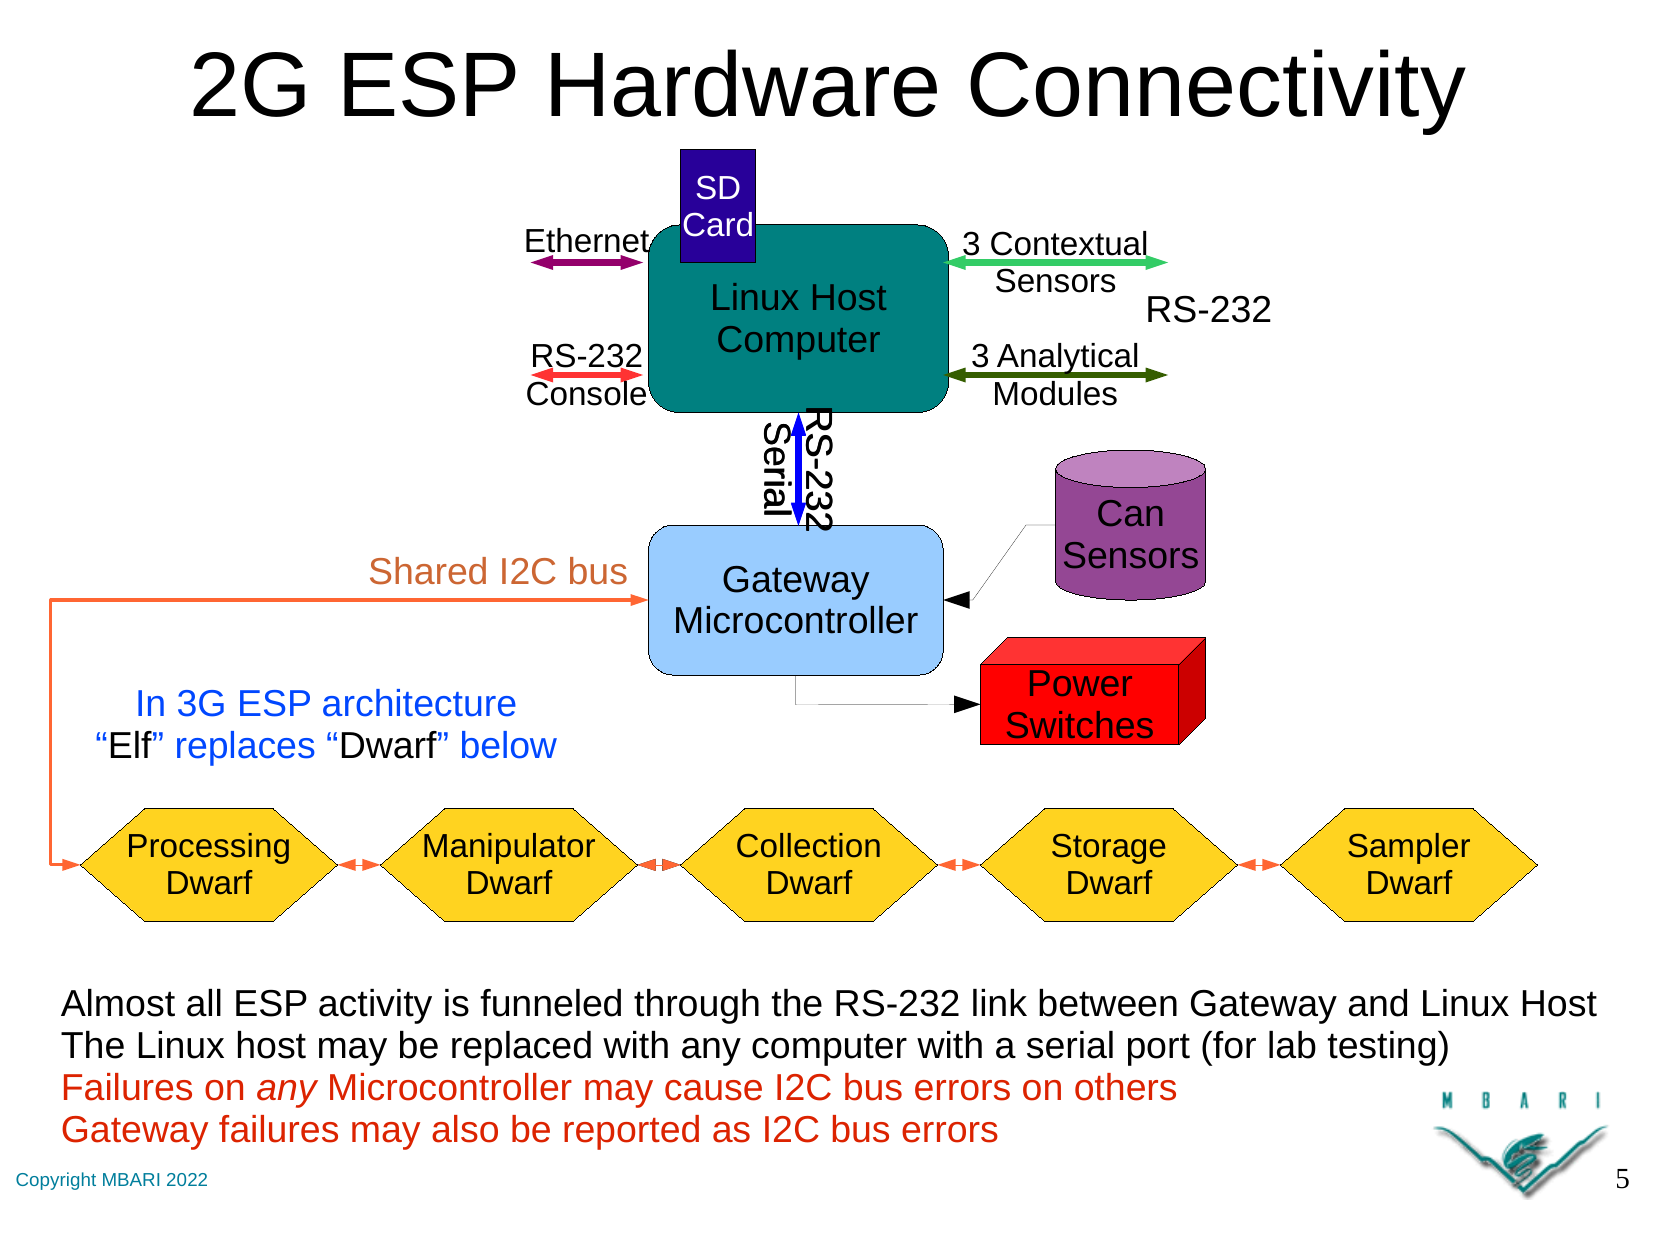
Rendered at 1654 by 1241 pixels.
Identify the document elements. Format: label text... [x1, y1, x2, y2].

text_box Sampler Dwarf [1281, 808, 1538, 922]
text_box Gateway Microcontroller [648, 525, 944, 676]
text_box Almost all ESP activity is funneled through the RS-232 link between Gateway and Linux Host The Linux host may be replaced with any computer with a serial port (for lab testing) Failures on any Microcontroller may cause I2C bus errors on others Gateway failures may also be reported as I2C bus errors [46, 975, 1613, 1158]
title 2G ESP Hardware Connectivity [120, 19, 1538, 151]
text_box Collection Dwarf [681, 808, 937, 922]
text_box RS-232 [1130, 280, 1287, 338]
text_box Power Switches [980, 665, 1178, 745]
text_box Manipulator Dwarf [381, 808, 637, 922]
text_box SD Card [680, 149, 756, 263]
text_box Shared I2C bus [353, 543, 644, 598]
text_box Linux Host Computer [648, 224, 949, 413]
text_box In 3G ESP architecture “Elf” replaces “Dwarf” below [80, 675, 606, 779]
picture [1426, 1158, 1613, 1200]
text_box Storage Dwarf [981, 808, 1237, 922]
text_box Can Sensors [1055, 470, 1206, 601]
text_box Processing Dwarf [81, 808, 337, 922]
